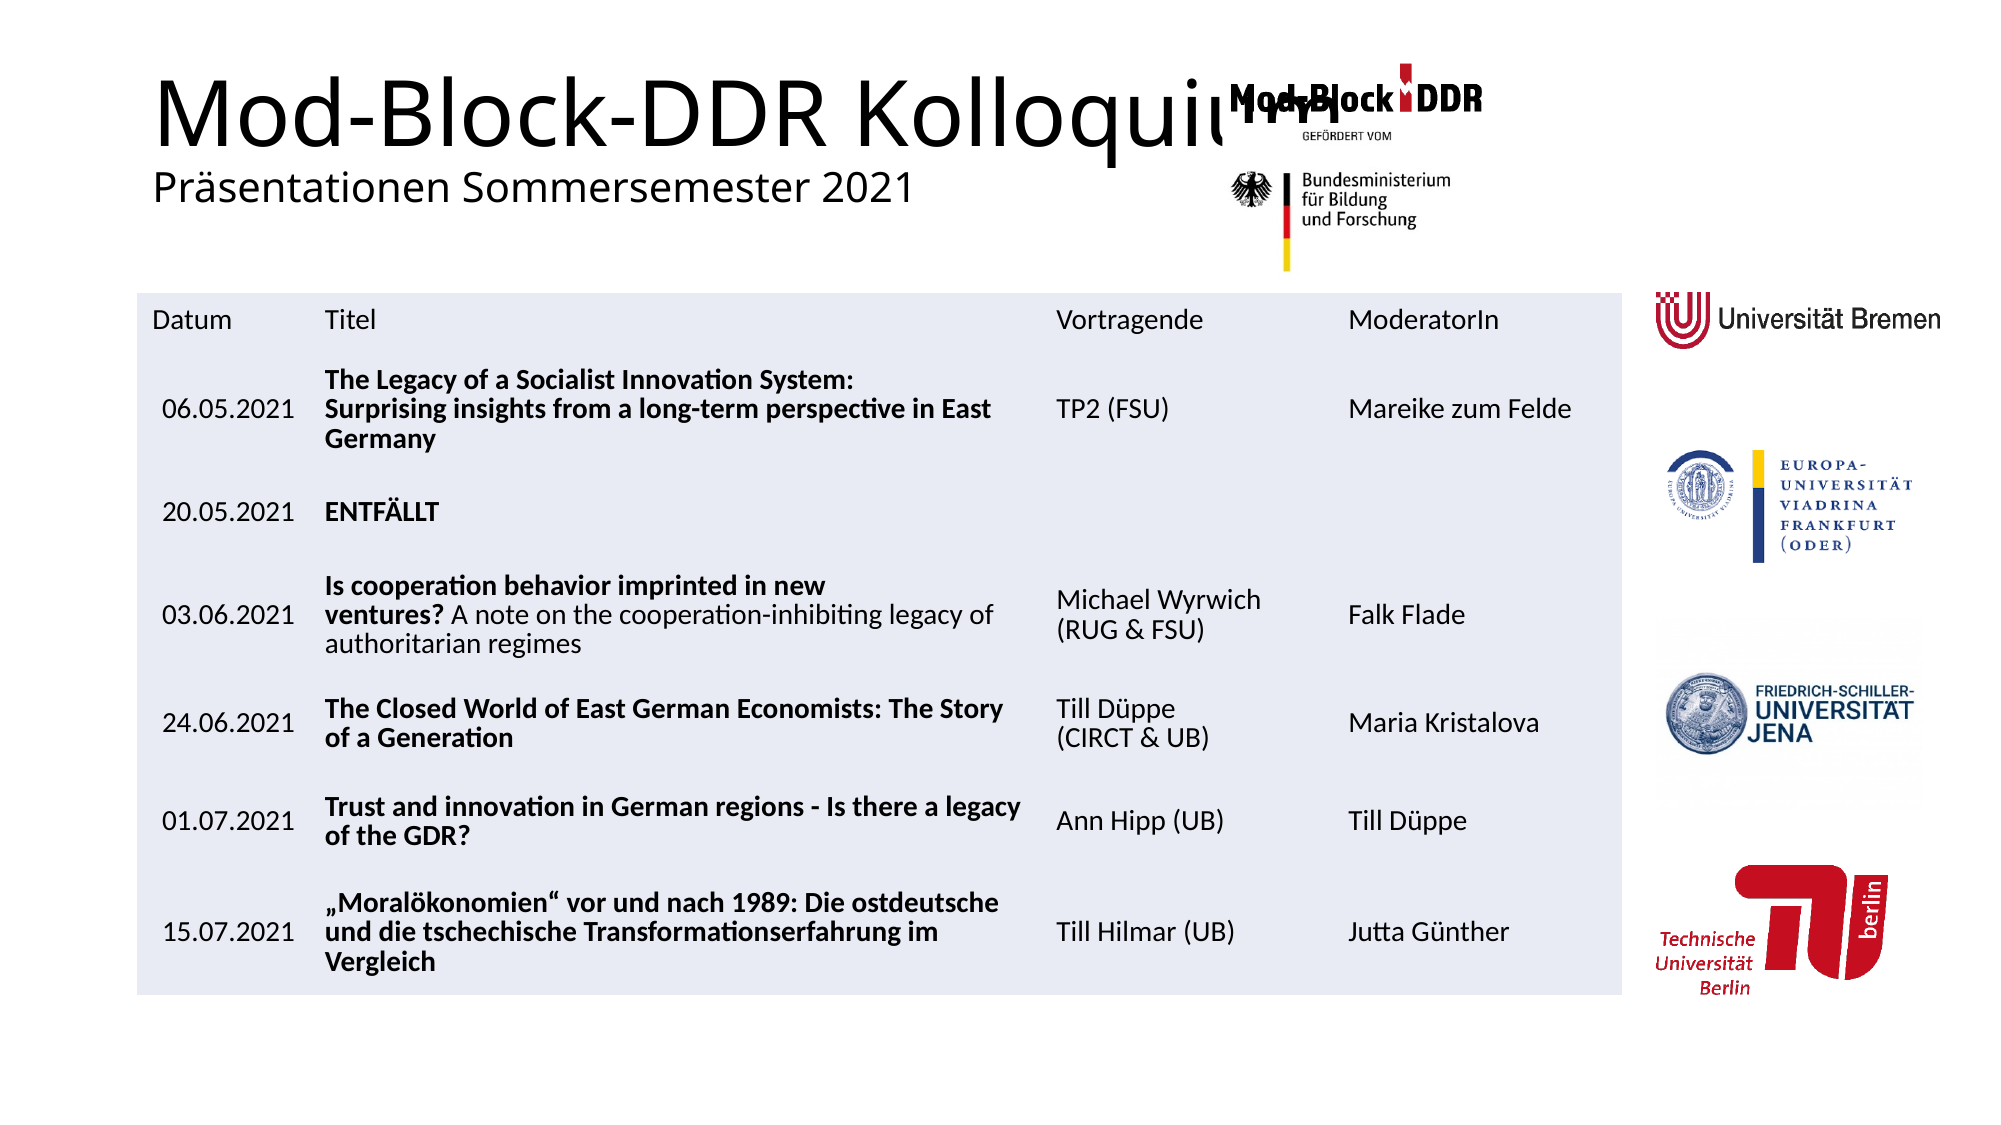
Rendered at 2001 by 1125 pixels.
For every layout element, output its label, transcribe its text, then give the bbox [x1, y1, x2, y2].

table_cell 15.07.2021 [137, 874, 310, 995]
title Mod-Block-DDR Kolloquium Präsentationen Sommersemester 2021 [137, 59, 1863, 278]
table_cell 20.05.2021 [137, 472, 310, 556]
table_cell 03.06.2021 [137, 556, 310, 678]
picture [1667, 450, 1912, 563]
table_cell Till Hilmar (UB) [1041, 874, 1333, 995]
table_cell ENTFÄLLT [310, 472, 1041, 556]
table_cell The Legacy of a Socialist Innovation System: Surprising insights from a long-term perspective in East Germany [310, 351, 1041, 472]
table_cell Maria Kristalova [1333, 678, 1622, 773]
table_header ModeratorIn [1333, 293, 1622, 351]
table_cell Jutta Günther [1333, 874, 1622, 995]
picture [1222, 59, 1493, 116]
table_cell Ann Hipp (UB) [1041, 773, 1333, 874]
table_cell Till Düppe [1333, 773, 1622, 874]
table_cell 06.05.2021 [137, 351, 310, 472]
table_cell 24.06.2021 [137, 678, 310, 773]
picture [1656, 292, 1940, 349]
table_header Vortragende [1041, 293, 1333, 351]
table_cell [1333, 472, 1622, 556]
table_cell 01.07.2021 [137, 773, 310, 874]
picture [1222, 123, 1457, 281]
table_cell Till Düppe (CIRCT & UB) [1041, 678, 1333, 773]
table_cell The Closed World of East German Economists: The Story of a Generation [310, 678, 1041, 773]
table_cell TP2 (FSU) [1041, 351, 1333, 472]
table_cell Michael Wyrwich (RUG & FSU) [1041, 556, 1333, 678]
table_cell Is cooperation behavior imprinted in new ventures? A note on the cooperation-inhibiting legacy of authoritarian regimes [310, 556, 1041, 678]
picture [1656, 865, 1888, 995]
table_cell [1041, 472, 1333, 556]
table_header Titel [310, 293, 1041, 351]
picture [1656, 618, 1923, 809]
table_cell Trust and innovation in German regions - Is there a legacy of the GDR? [310, 773, 1041, 874]
table_cell Mareike zum Felde [1333, 351, 1622, 472]
table_cell „Moralökonomien“ vor und nach 1989: Die ostdeutsche und die tschechische Transformationserfahrung im Vergleich [310, 874, 1041, 995]
table_header Datum [137, 293, 310, 351]
table_cell Falk Flade [1333, 556, 1622, 678]
